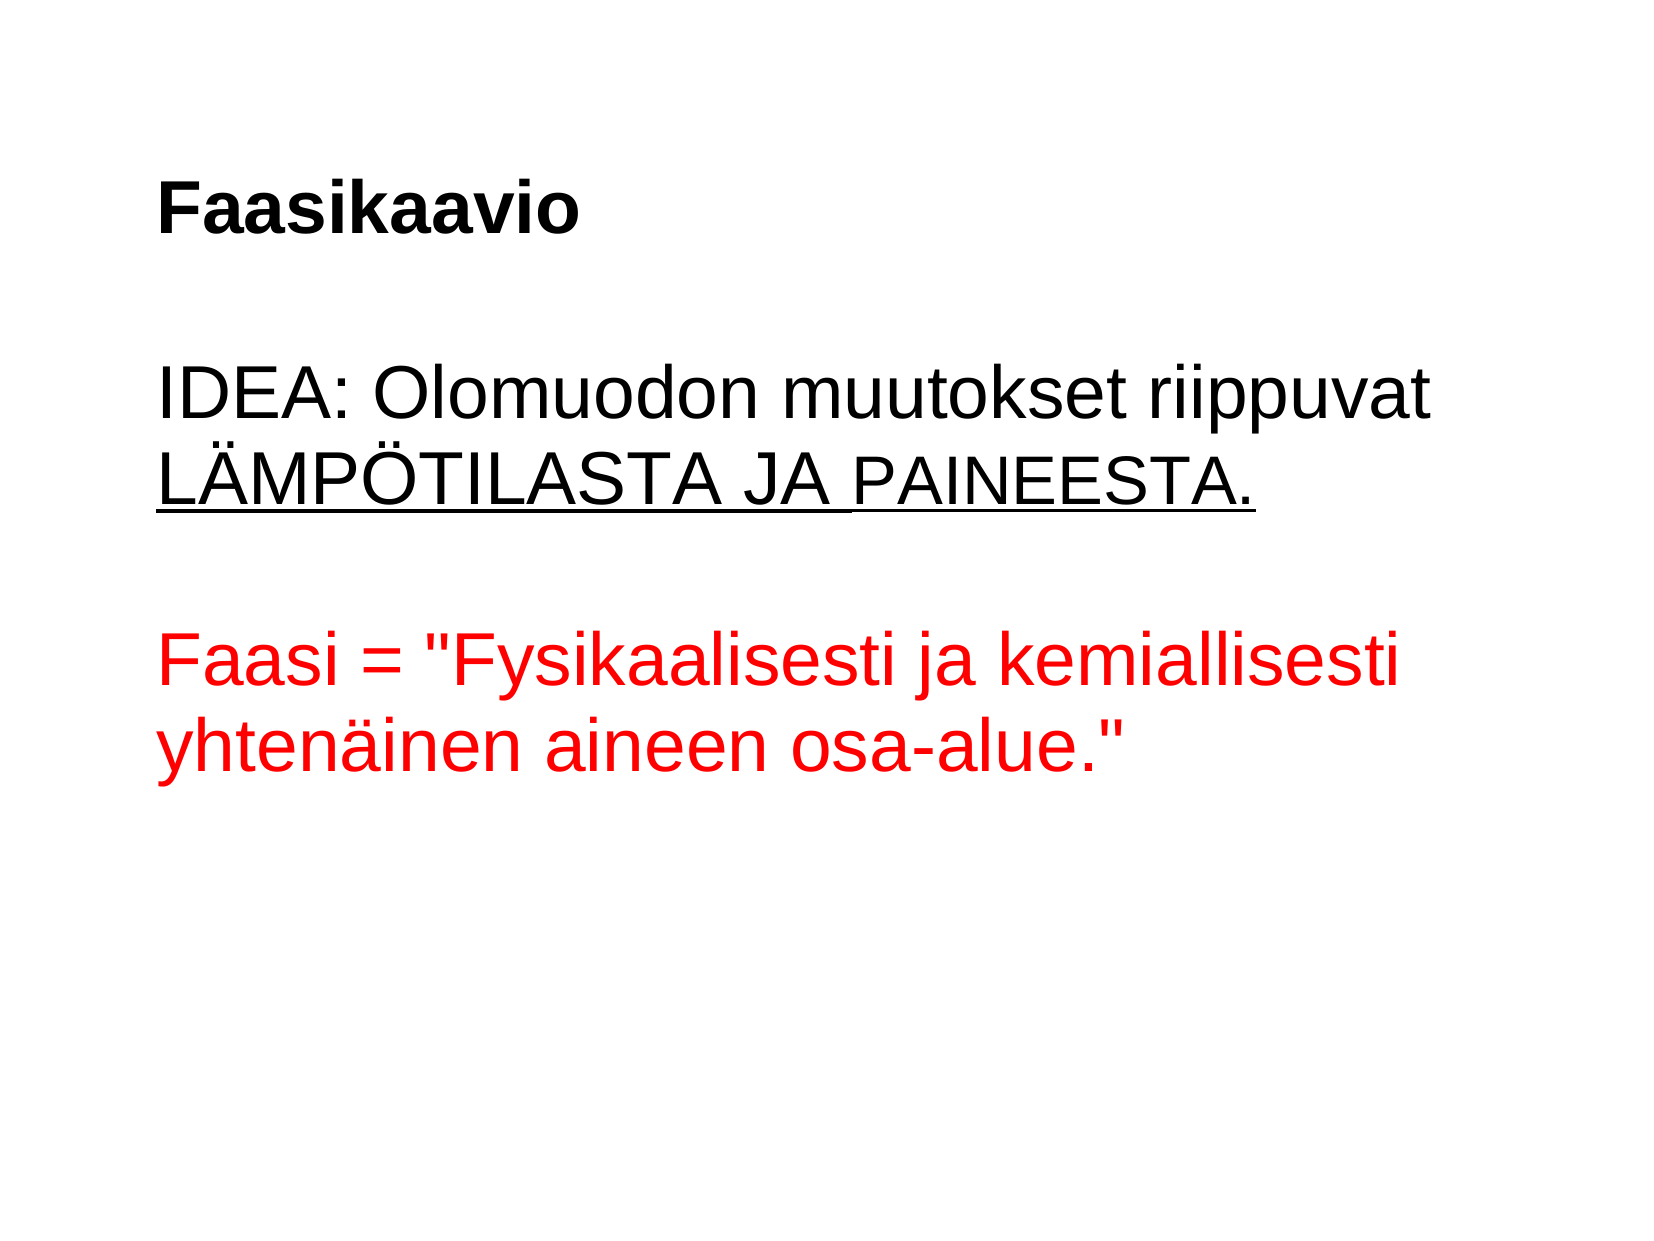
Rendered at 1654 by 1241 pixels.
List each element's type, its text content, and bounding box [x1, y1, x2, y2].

text_box Faasikaavio IDEA: Olomuodon muutokset riippuvat LÄMPÖTILASTA JA PAINEESTA. Faasi = "Fysikaalisesti ja kemiallisesti yhtenäinen aineen osa-alue." [141, 153, 1468, 802]
